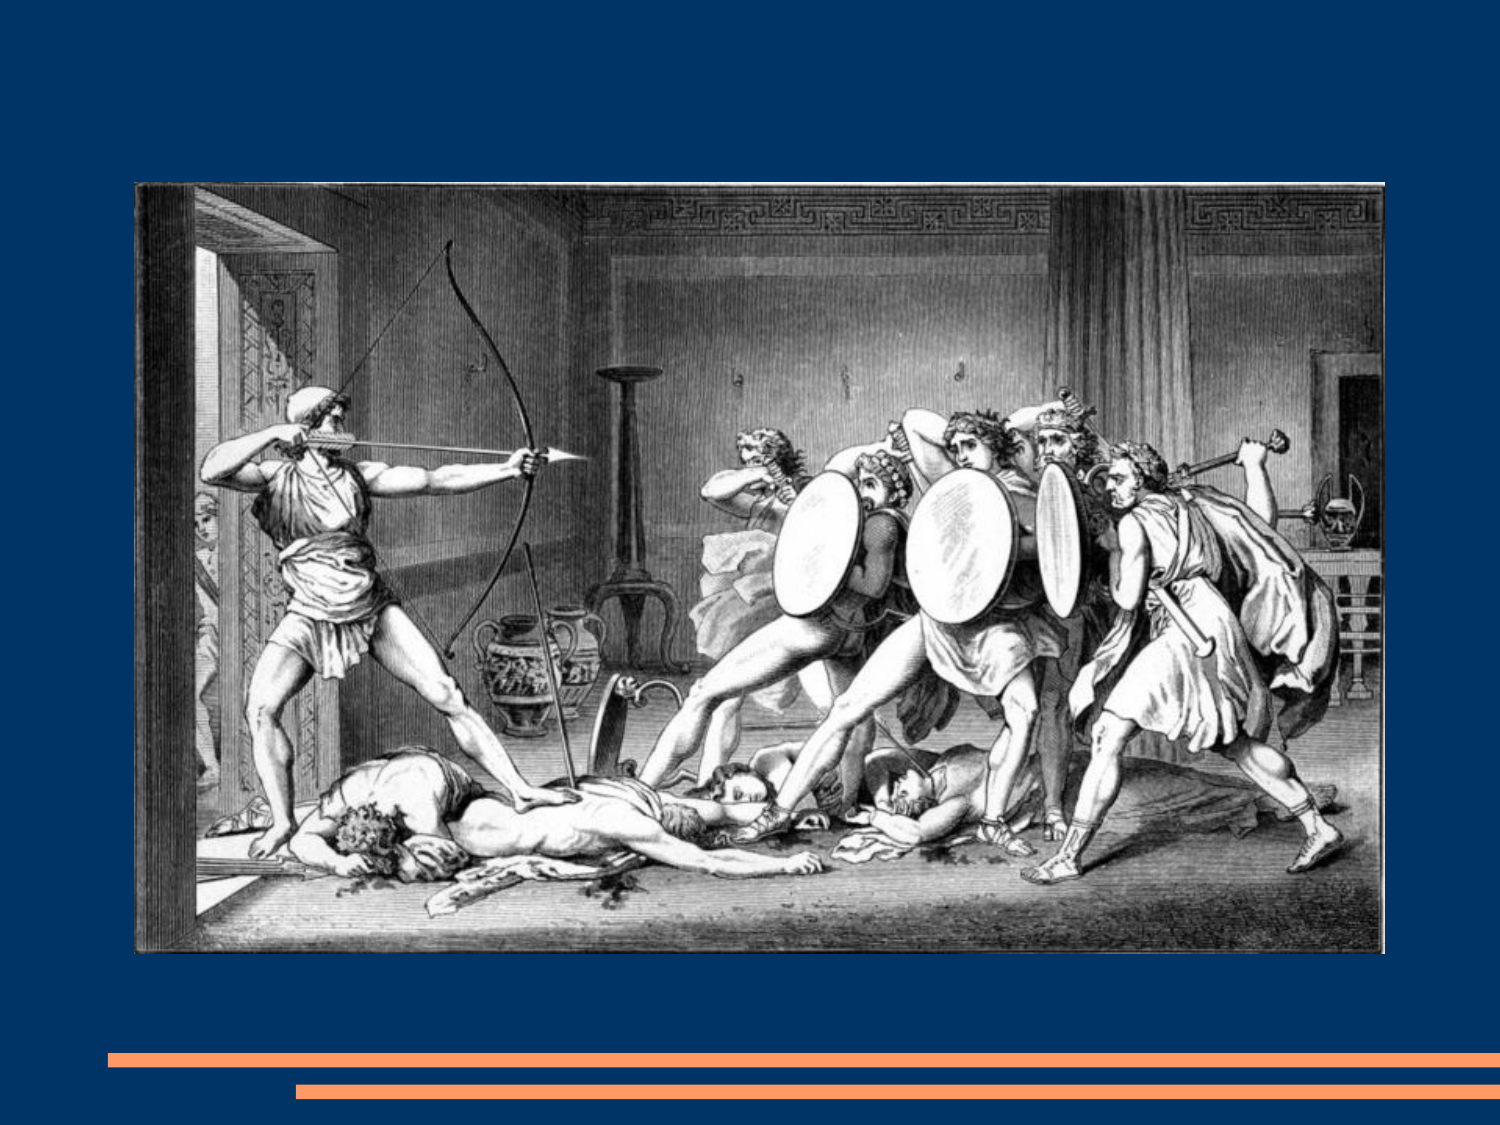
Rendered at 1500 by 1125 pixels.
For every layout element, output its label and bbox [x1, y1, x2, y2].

picture [134, 182, 1385, 954]
